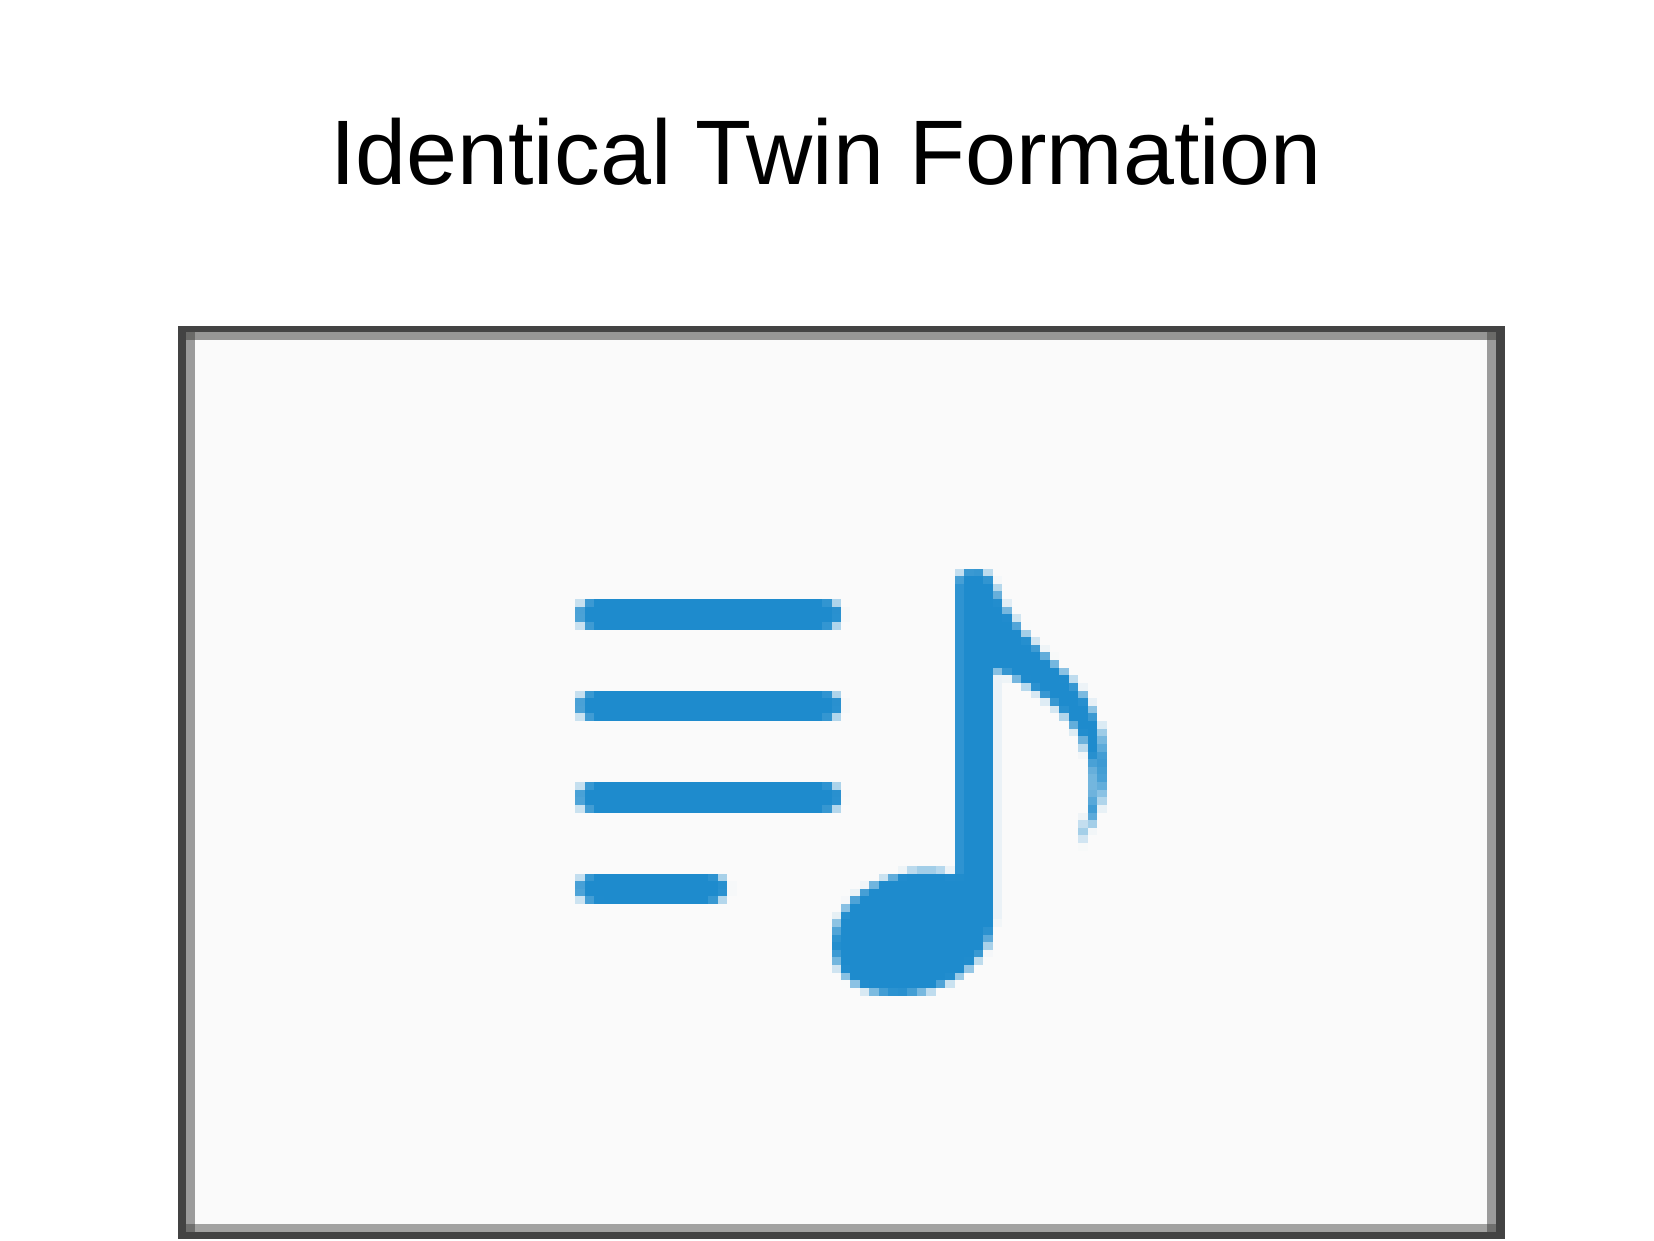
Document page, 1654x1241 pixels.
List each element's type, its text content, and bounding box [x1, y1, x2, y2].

title Identical Twin Formation [82, 49, 1571, 257]
text_box [177, 324, 1506, 1241]
